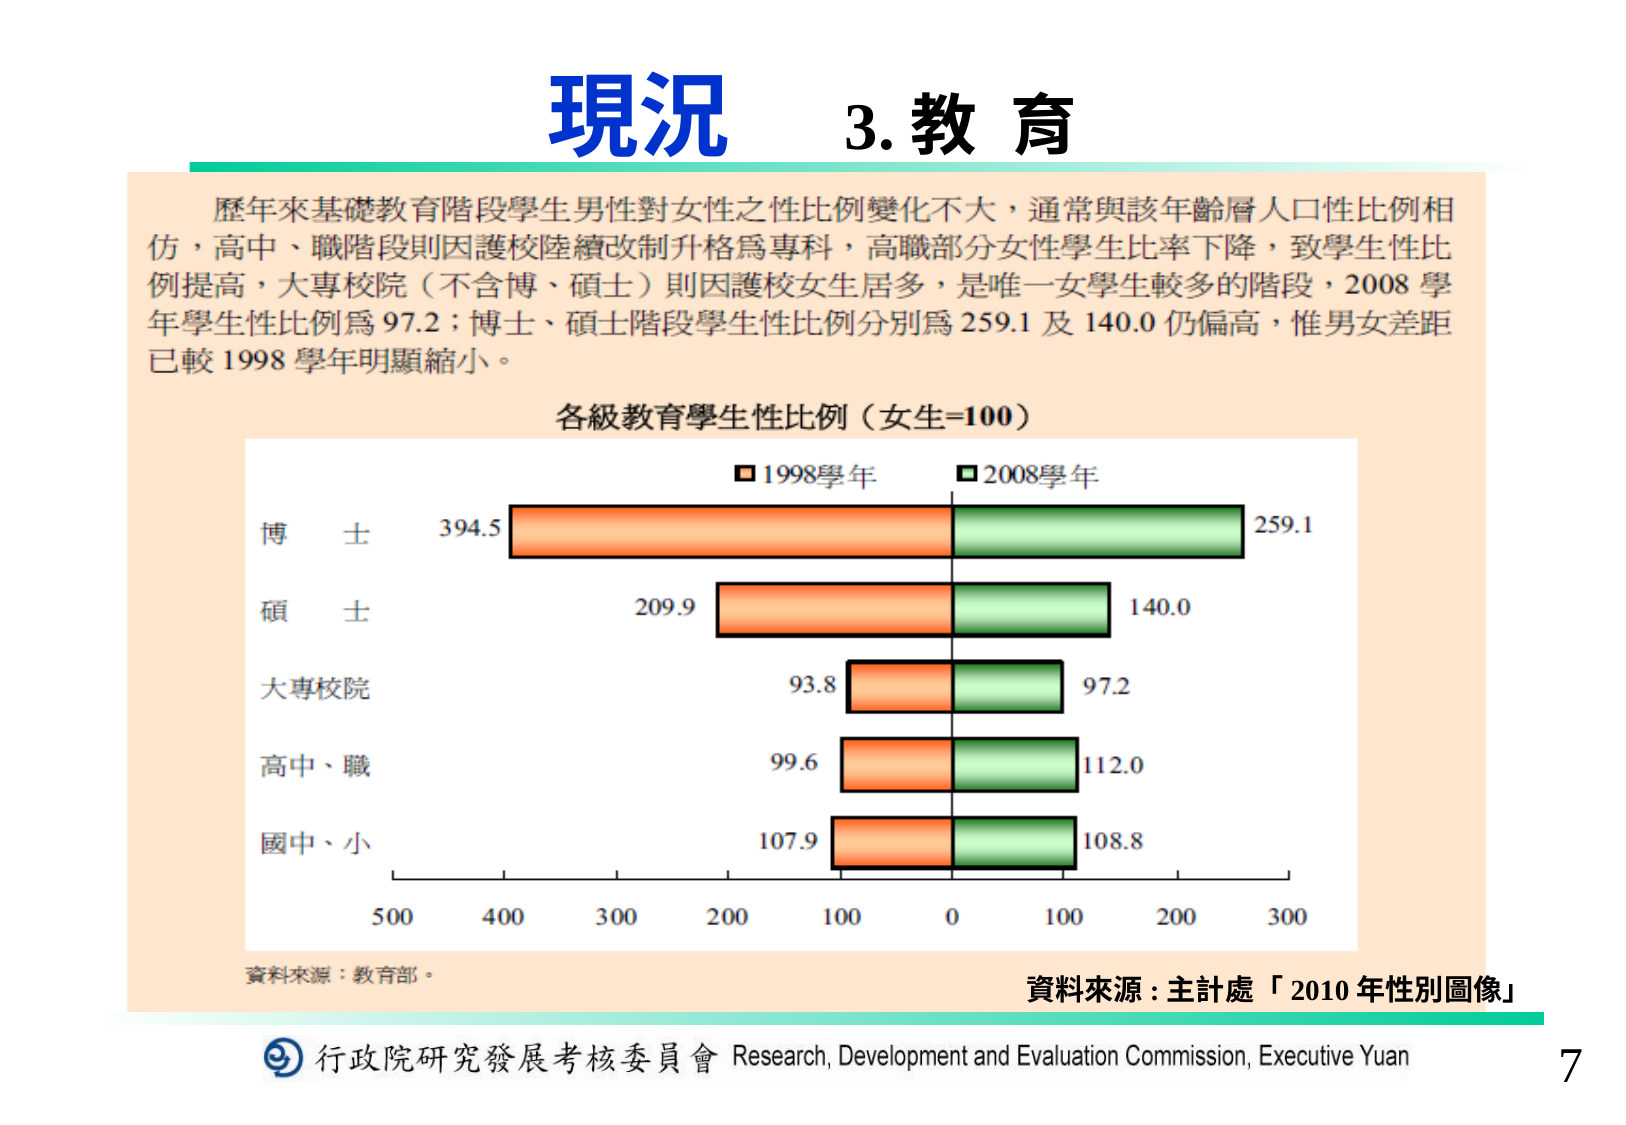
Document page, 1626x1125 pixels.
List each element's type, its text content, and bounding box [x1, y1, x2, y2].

picture [127, 172, 1486, 1012]
title 現況 3.教 育 [121, 37, 1504, 188]
picture [262, 1035, 1415, 1083]
text_box 資料來源:主計處「2010年性別圖像」 [989, 964, 1569, 1015]
